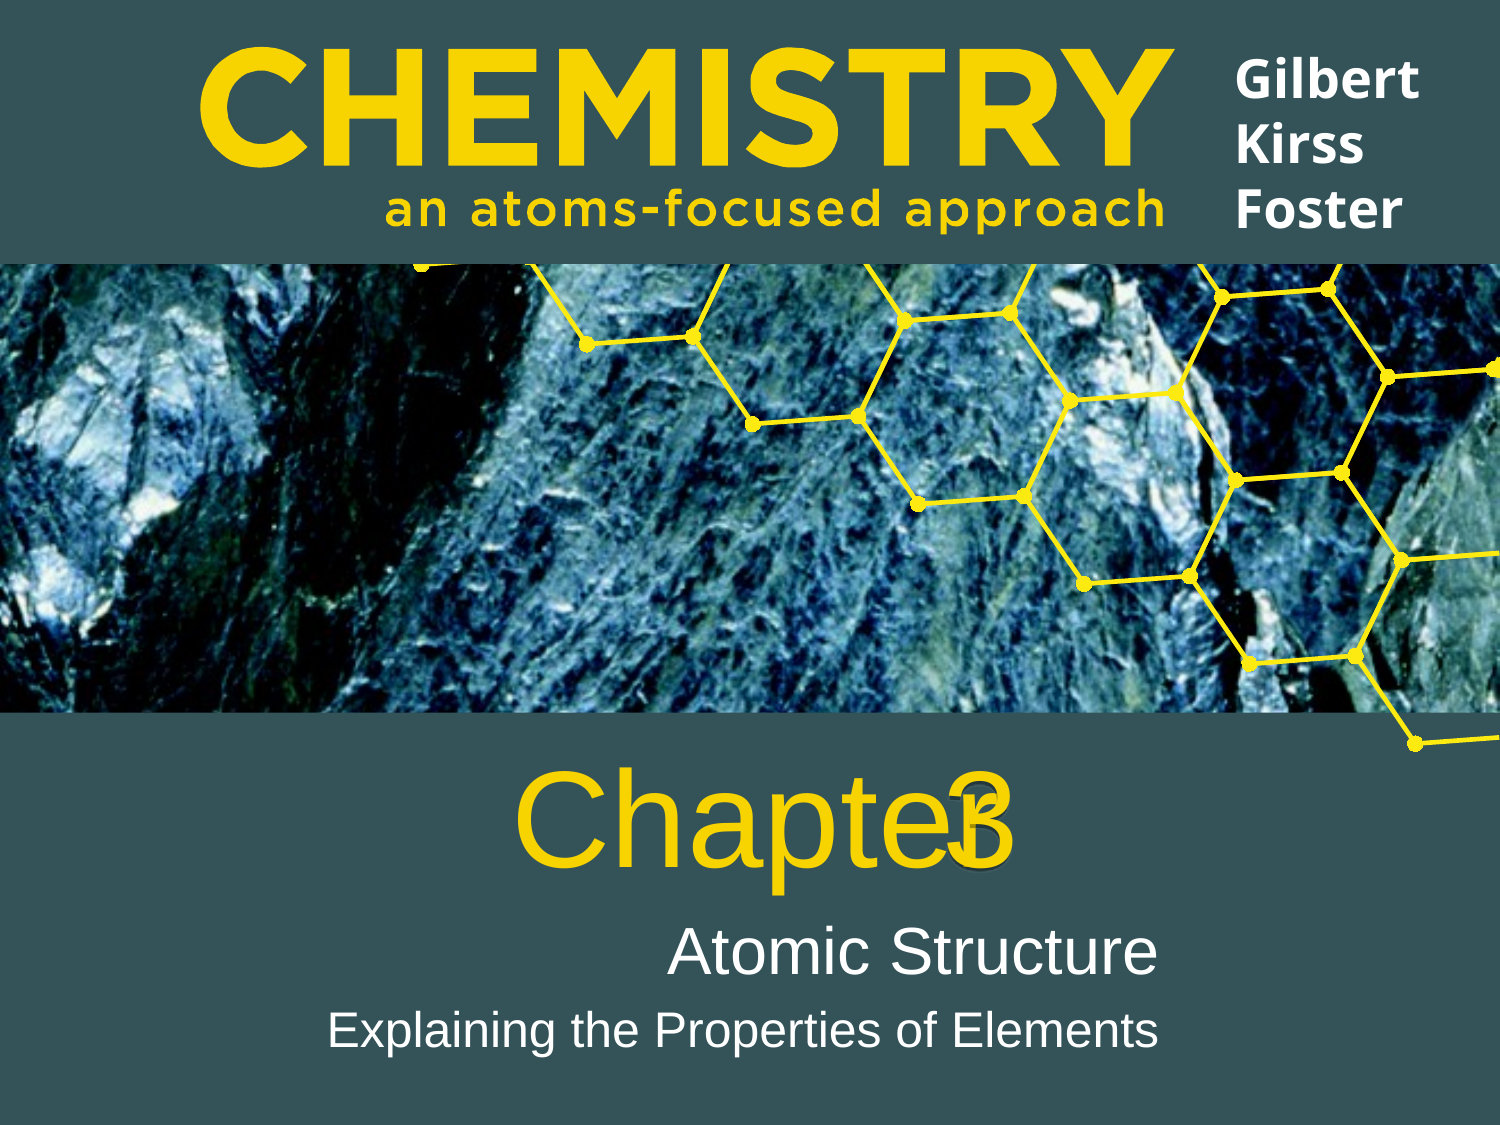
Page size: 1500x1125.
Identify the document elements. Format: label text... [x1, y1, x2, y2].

picture [1183, 292, 1382, 477]
picture [1204, 264, 1336, 293]
picture [1017, 264, 1216, 397]
picture [1197, 476, 1395, 661]
picture [865, 316, 1064, 501]
picture [699, 264, 898, 421]
subtitle Atomic Structure Explaining the Properties of Elements [125, 900, 1175, 1113]
picture [1334, 264, 1500, 374]
picture [1362, 556, 1500, 712]
picture [1030, 396, 1229, 580]
picture [0, 264, 1390, 712]
picture [870, 264, 1031, 317]
picture [536, 264, 724, 341]
picture [1348, 373, 1500, 557]
title 3 [942, 725, 1175, 900]
